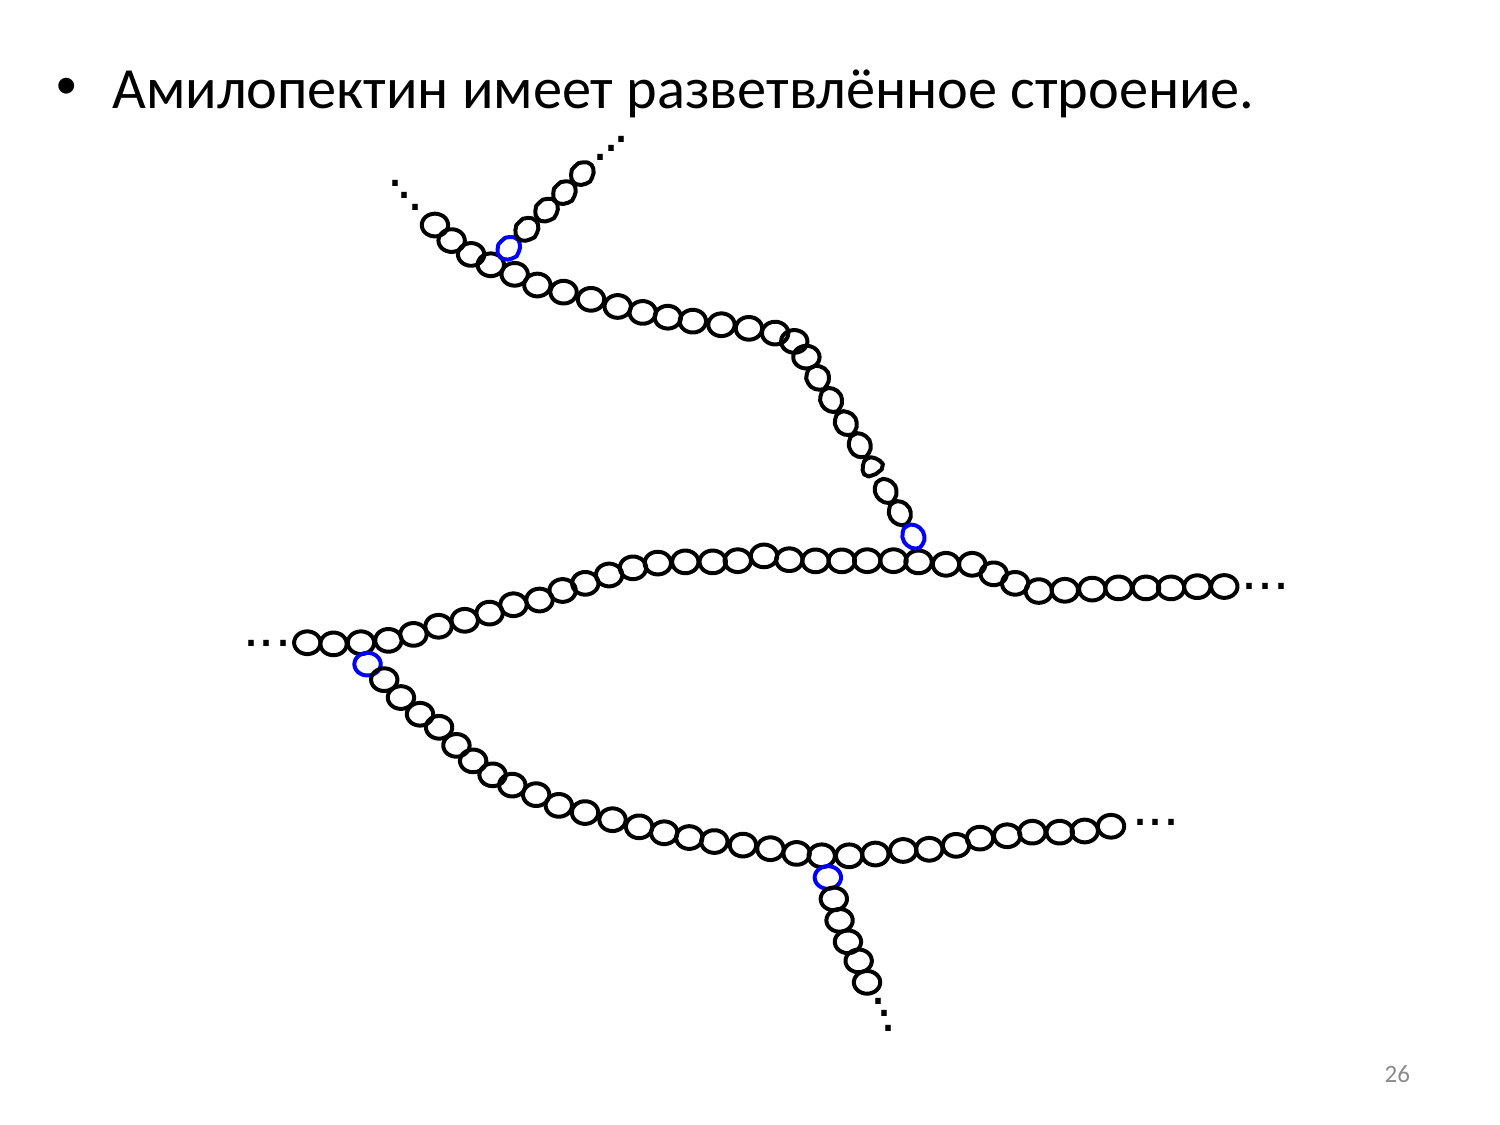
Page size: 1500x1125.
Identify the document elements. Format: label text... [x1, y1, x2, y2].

slide_number <номер> [1074, 1042, 1425, 1103]
list Амилопектин имеет разветвлённое строение. [41, 42, 1459, 613]
chart [242, 90, 1294, 1049]
